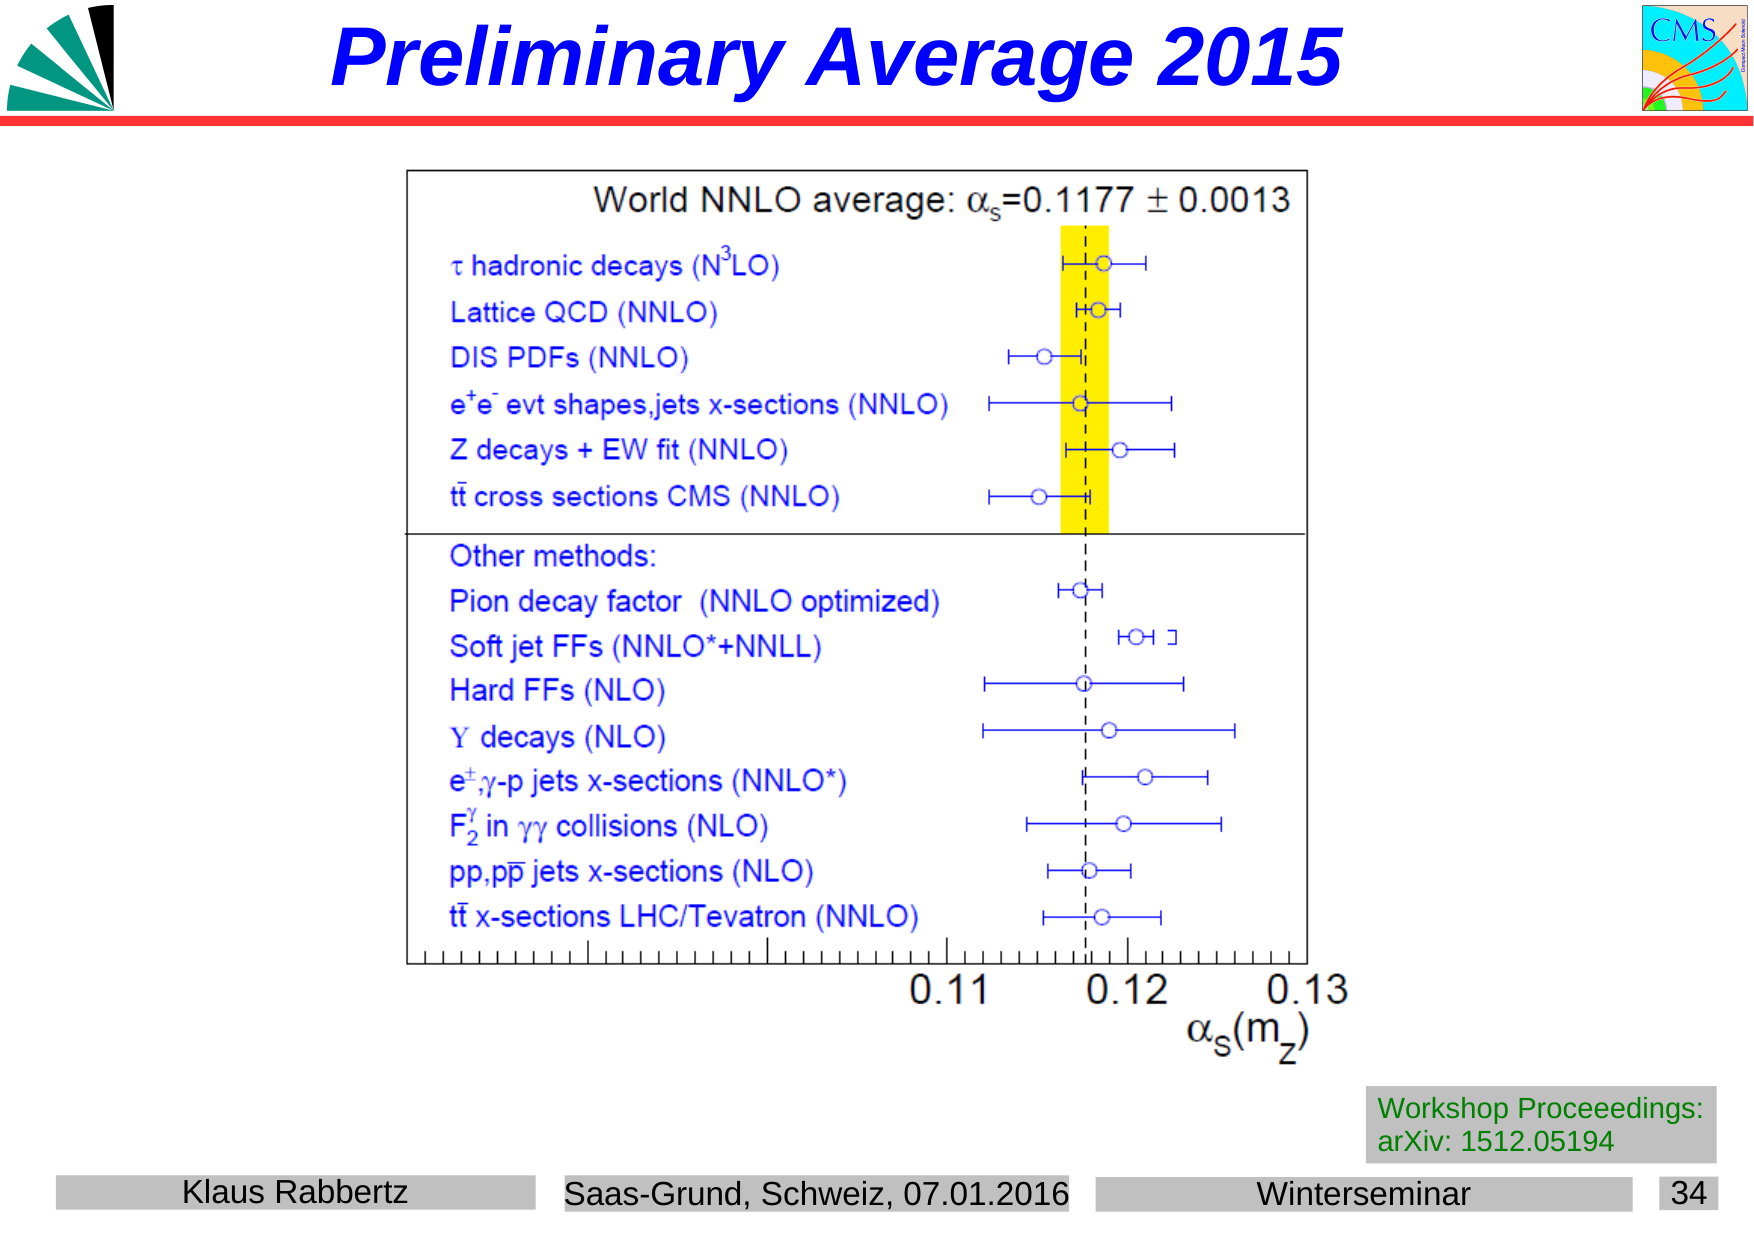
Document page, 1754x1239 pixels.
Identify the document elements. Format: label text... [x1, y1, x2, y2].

picture [1642, 5, 1748, 111]
picture [393, 161, 1361, 1078]
text_box Workshop Proceeedings: arXiv: 1512.05194 [1365, 1086, 1717, 1164]
picture [7, 5, 114, 112]
title Preliminary Average 2015 [129, 0, 1545, 114]
